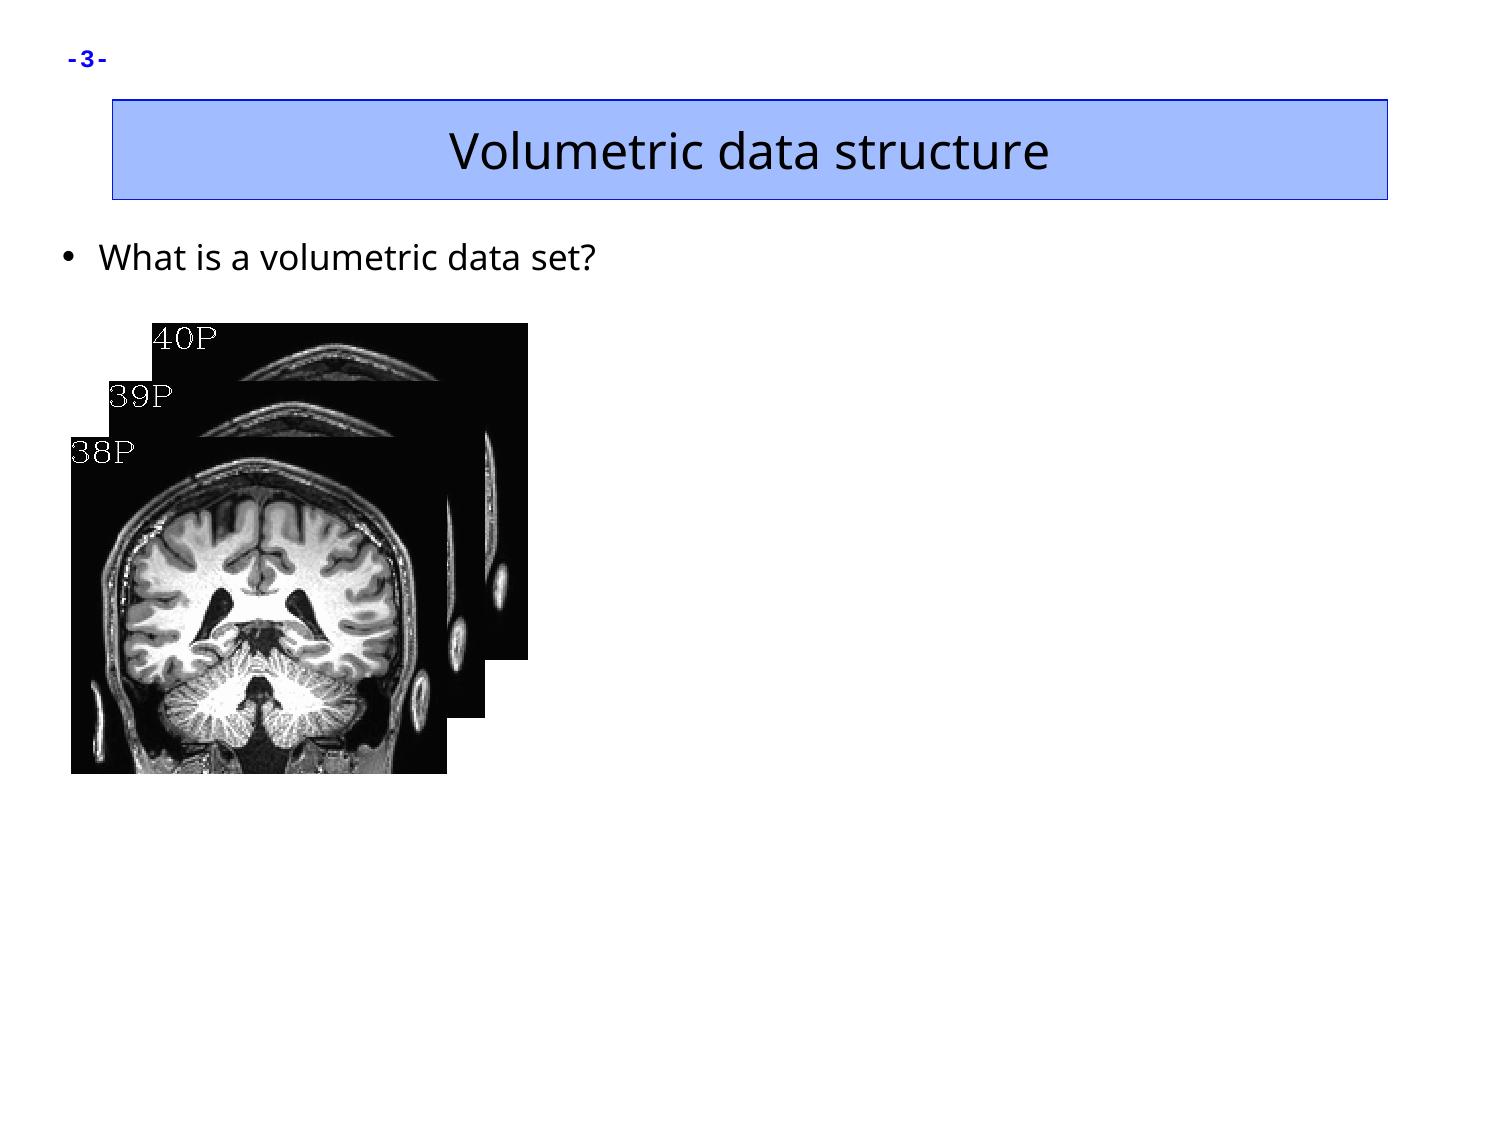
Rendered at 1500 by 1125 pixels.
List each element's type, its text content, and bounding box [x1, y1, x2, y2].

picture [71, 323, 528, 774]
text_box What is a volumetric data set? [46, 226, 1489, 376]
text_box Volumetric data structure [112, 99, 1388, 200]
